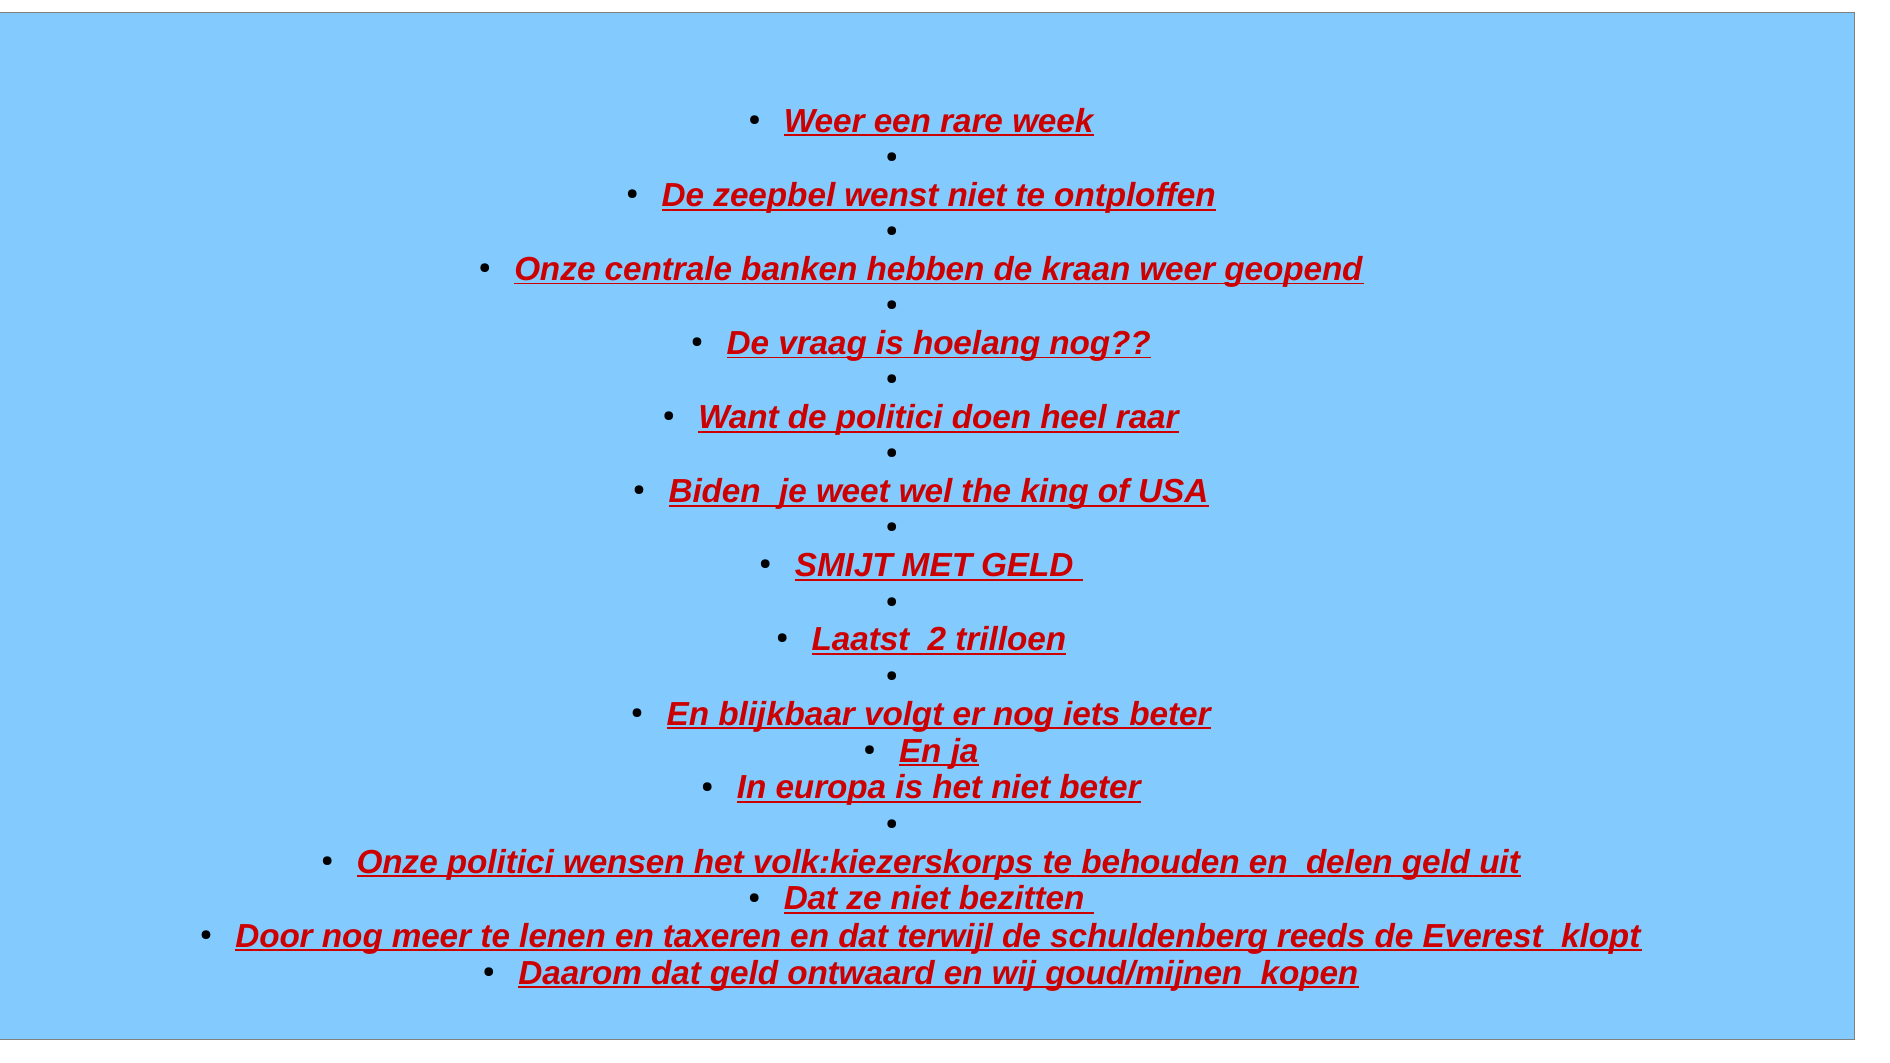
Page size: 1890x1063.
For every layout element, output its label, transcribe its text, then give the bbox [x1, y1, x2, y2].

text_box Weer een rare week De zeepbel wenst niet te ontploffen Onze centrale banken hebben de kraan weer geopend De vraag is hoelang nog?? Want de politici doen heel raar Biden je weet wel the king of USA SMIJT MET GELD Laatst 2 trilloen En blijkbaar volgt er nog iets beter En ja In europa is het niet beter Onze politici wensen het volk:kiezerskorps te behouden en delen geld uit Dat ze niet bezitten Door nog meer te lenen en taxeren en dat terwijl de schuldenberg reeds de Everest klopt Daarom dat geld ontwaard en wij goud/mijnen kopen [0, 12, 1855, 1040]
